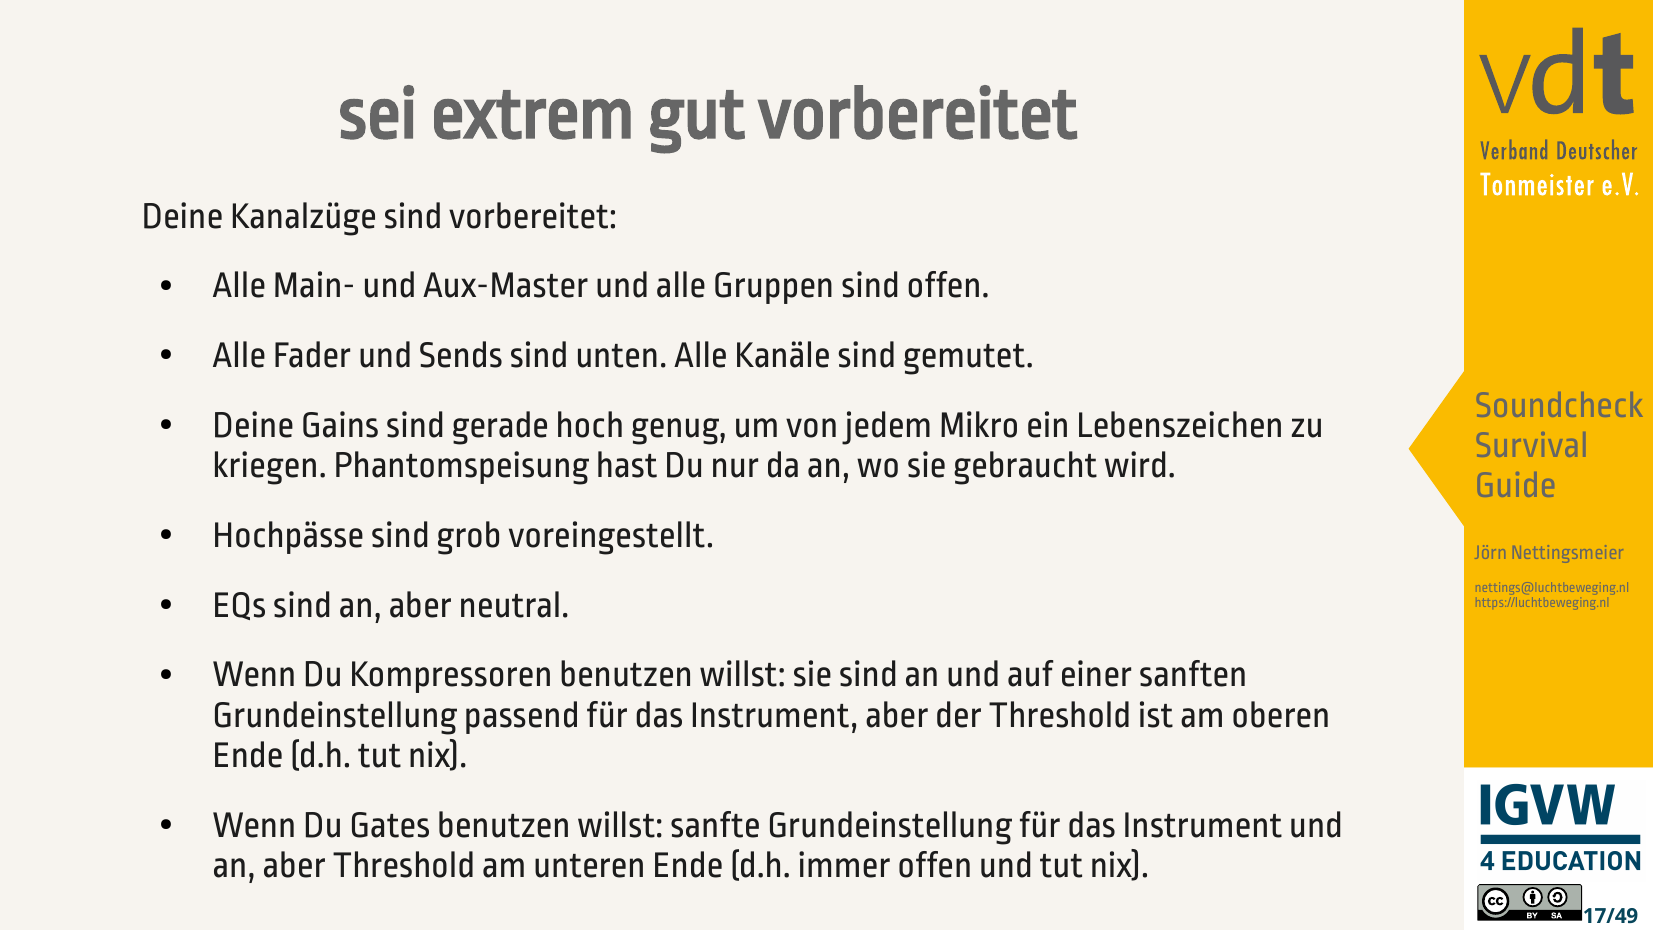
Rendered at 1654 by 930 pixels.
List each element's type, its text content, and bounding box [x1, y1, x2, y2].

title sei extrem gut vorbereitet [82, 37, 1335, 193]
list Deine Kanalzüge sind vorbereitet: Alle Main- und Aux-Master und alle Gruppen sind offen. Alle Fader und Sends sind unten. Alle Kanäle sind gemutet. Deine Gains sind gerade hoch genug, um von jedem Mikro ein Lebenszeichen zu kriegen. Phantomspeisung hast Du nur da an, wo sie gebraucht wird. Hochpässe sind grob voreingestellt. EQs sind an, aber neutral. Wenn Du Kompressoren benutzen willst: sie sind an und auf einer sanften Grundeinstellung passend für das Instrument, aber der Threshold ist am oberen Ende (d.h. tut nix). Wenn Du Gates benutzen willst: sanfte Grundeinstellung für das Instrument und an, aber Threshold am unteren Ende (d.h. immer offen und tut nix). [141, 196, 1394, 930]
picture [1477, 780, 1646, 882]
